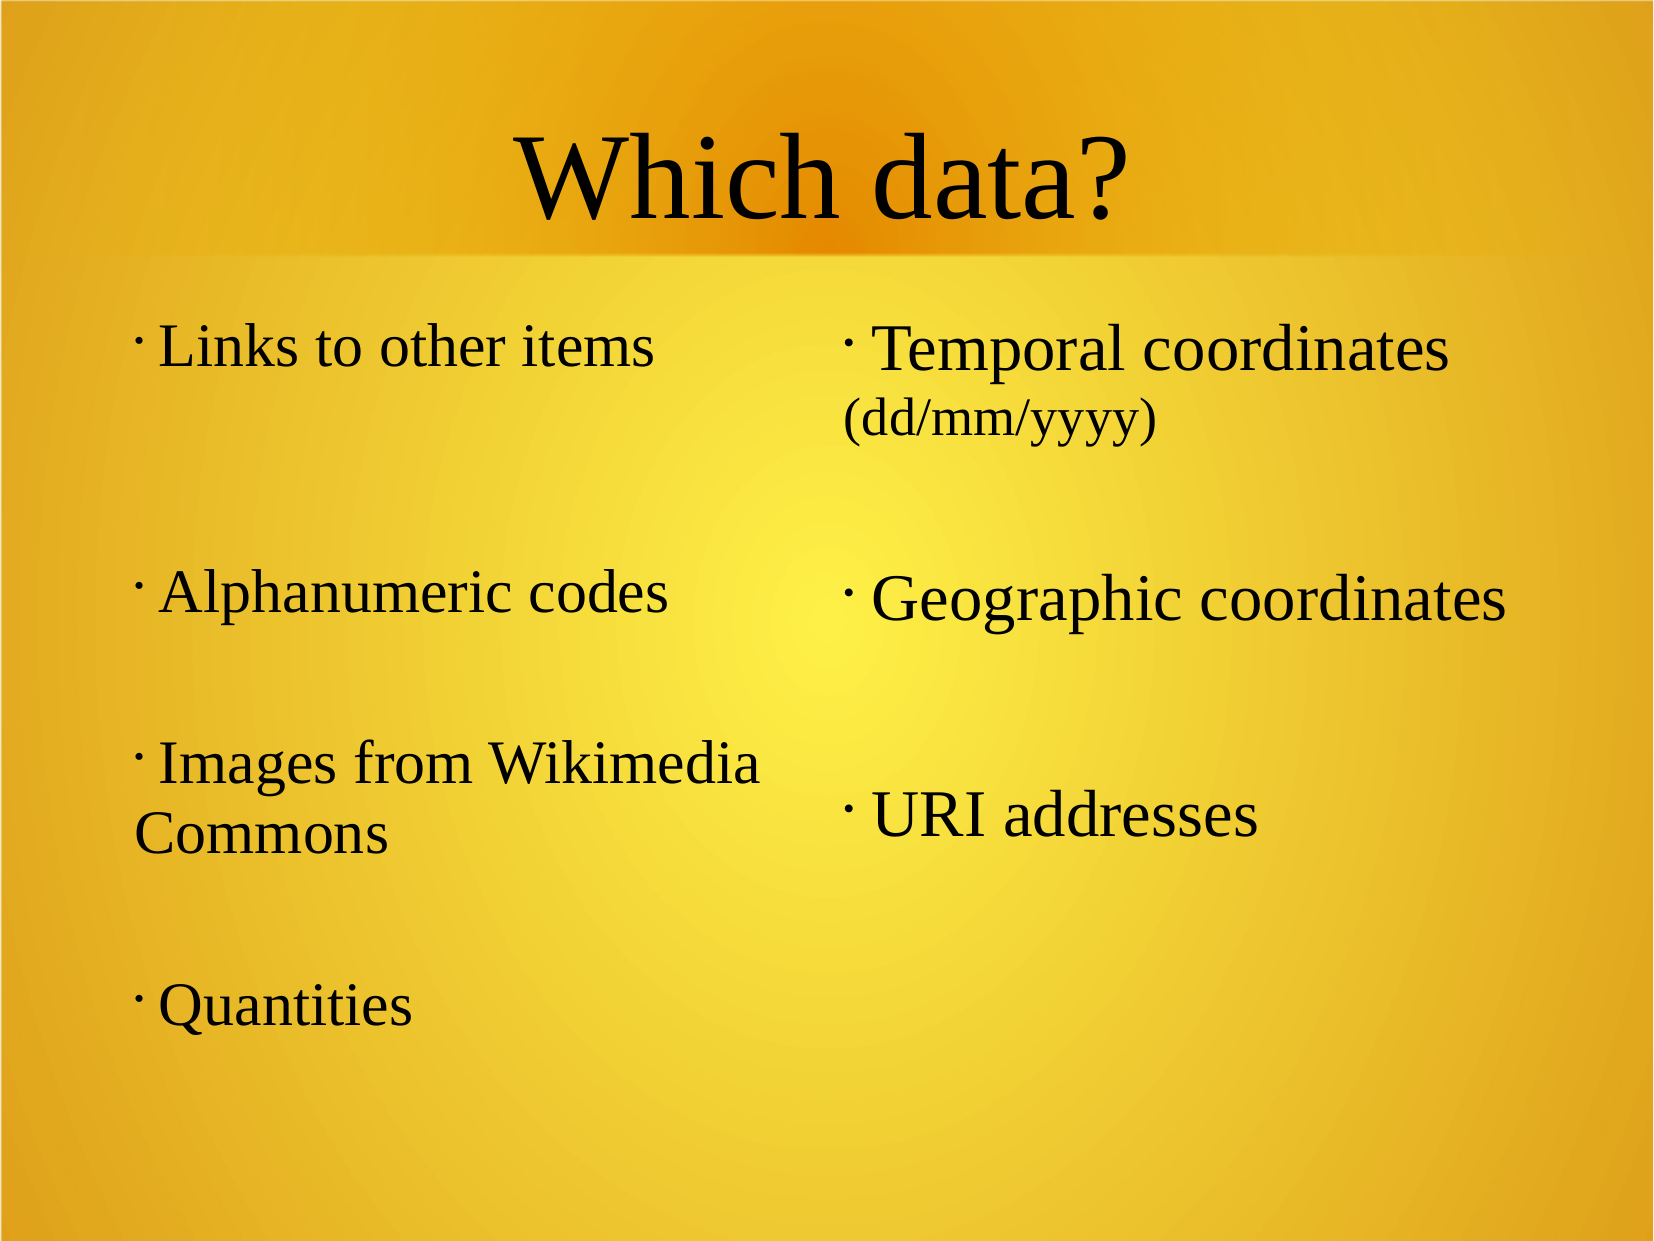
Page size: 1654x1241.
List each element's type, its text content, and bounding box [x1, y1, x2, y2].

picture [0, 0, 1654, 1241]
list Links to other items Alphanumeric codes Images from Wikimedia Commons Quantities [134, 306, 811, 1040]
list Temporal coordinates (dd/mm/yyyy) Geographic coordinates URI addresses [843, 306, 1520, 1040]
title Which data? [78, 70, 1567, 278]
